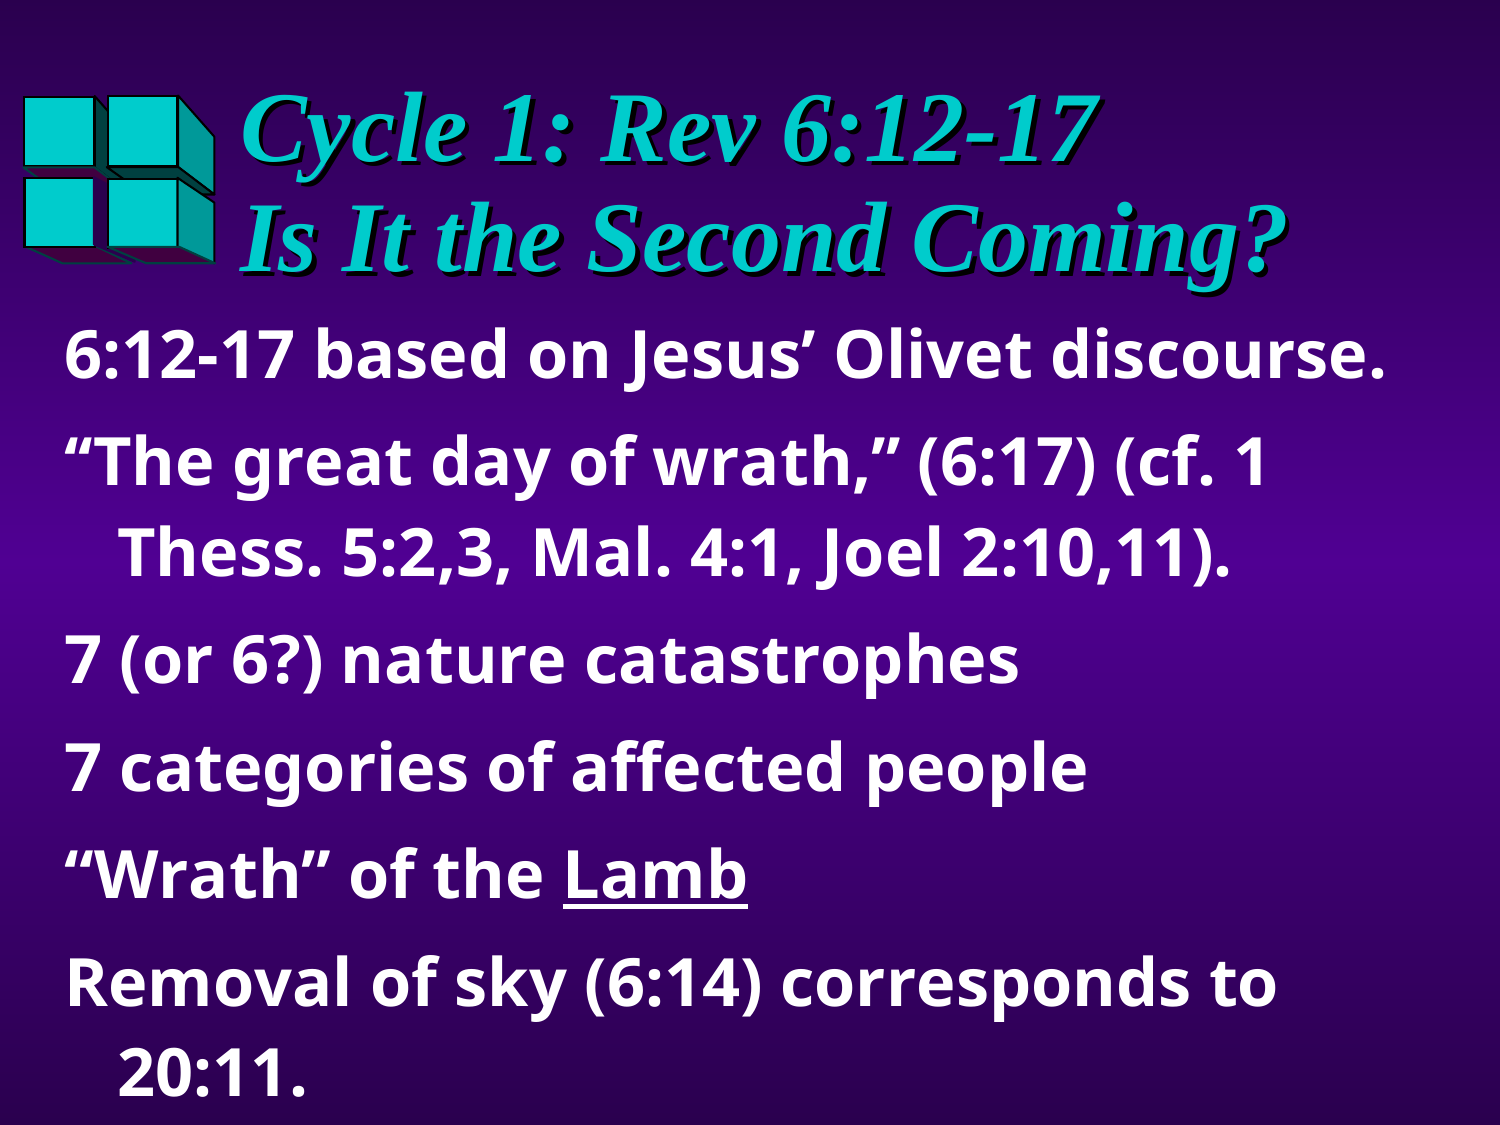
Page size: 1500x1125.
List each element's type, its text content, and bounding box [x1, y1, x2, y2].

list 6:12-17 based on Jesus’ Olivet discourse. ‘‘The great day of wrath,’’ (6:17) (cf. 1 Thess. 5:2,3, Mal. 4:1, Joel 2:10,11). 7 (or 6?) nature catastrophes 7 categories of affected people “Wrath” of the Lamb Removal of sky (6:14) corresponds to 20:11. [50, 299, 1476, 1051]
title Cycle 1: Rev 6:12-17 Is It the Second Coming? [224, 64, 1388, 299]
